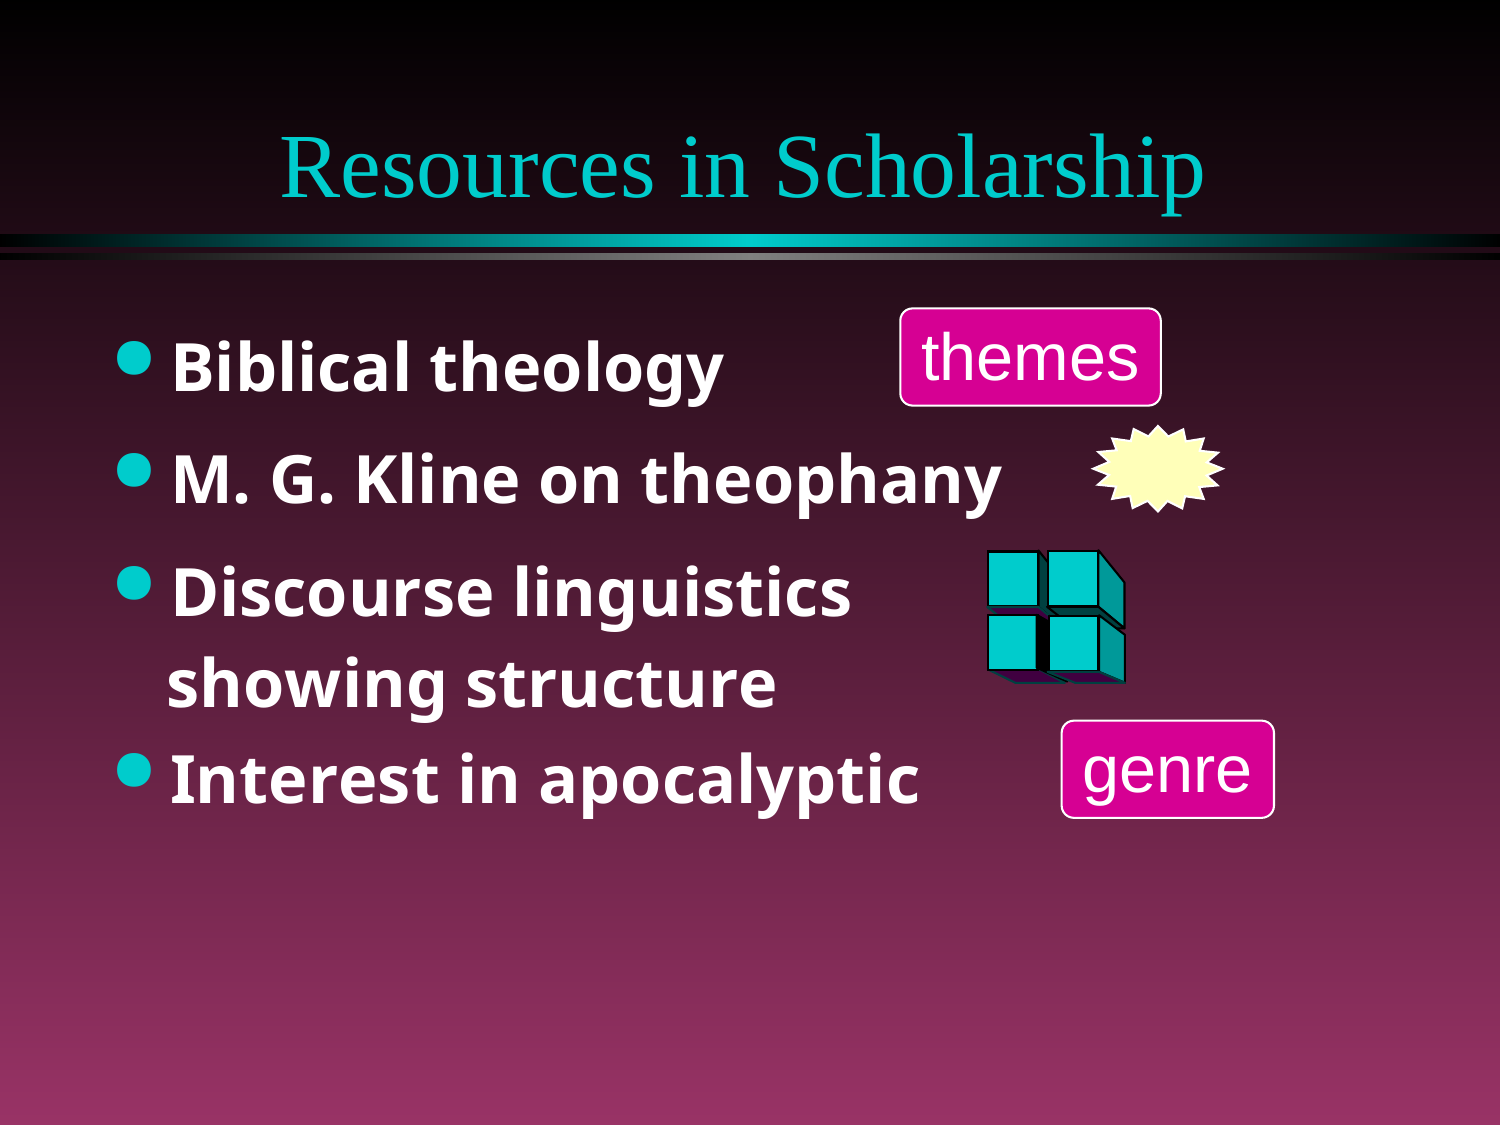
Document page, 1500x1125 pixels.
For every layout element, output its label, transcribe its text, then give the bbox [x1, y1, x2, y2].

text_box Biblical theology [99, 312, 788, 419]
text_box [1213, 464, 1223, 473]
text_box Discourse linguistics showing structure [99, 537, 1213, 725]
text_box [987, 550, 1126, 683]
text_box themes [900, 308, 1161, 406]
title Resources in Scholarship [99, 37, 1388, 225]
text_box genre [1064, 720, 1274, 818]
text_box M. G. Kline on theophany [99, 425, 1213, 531]
text_box Interest in apocalyptic [99, 725, 1213, 831]
